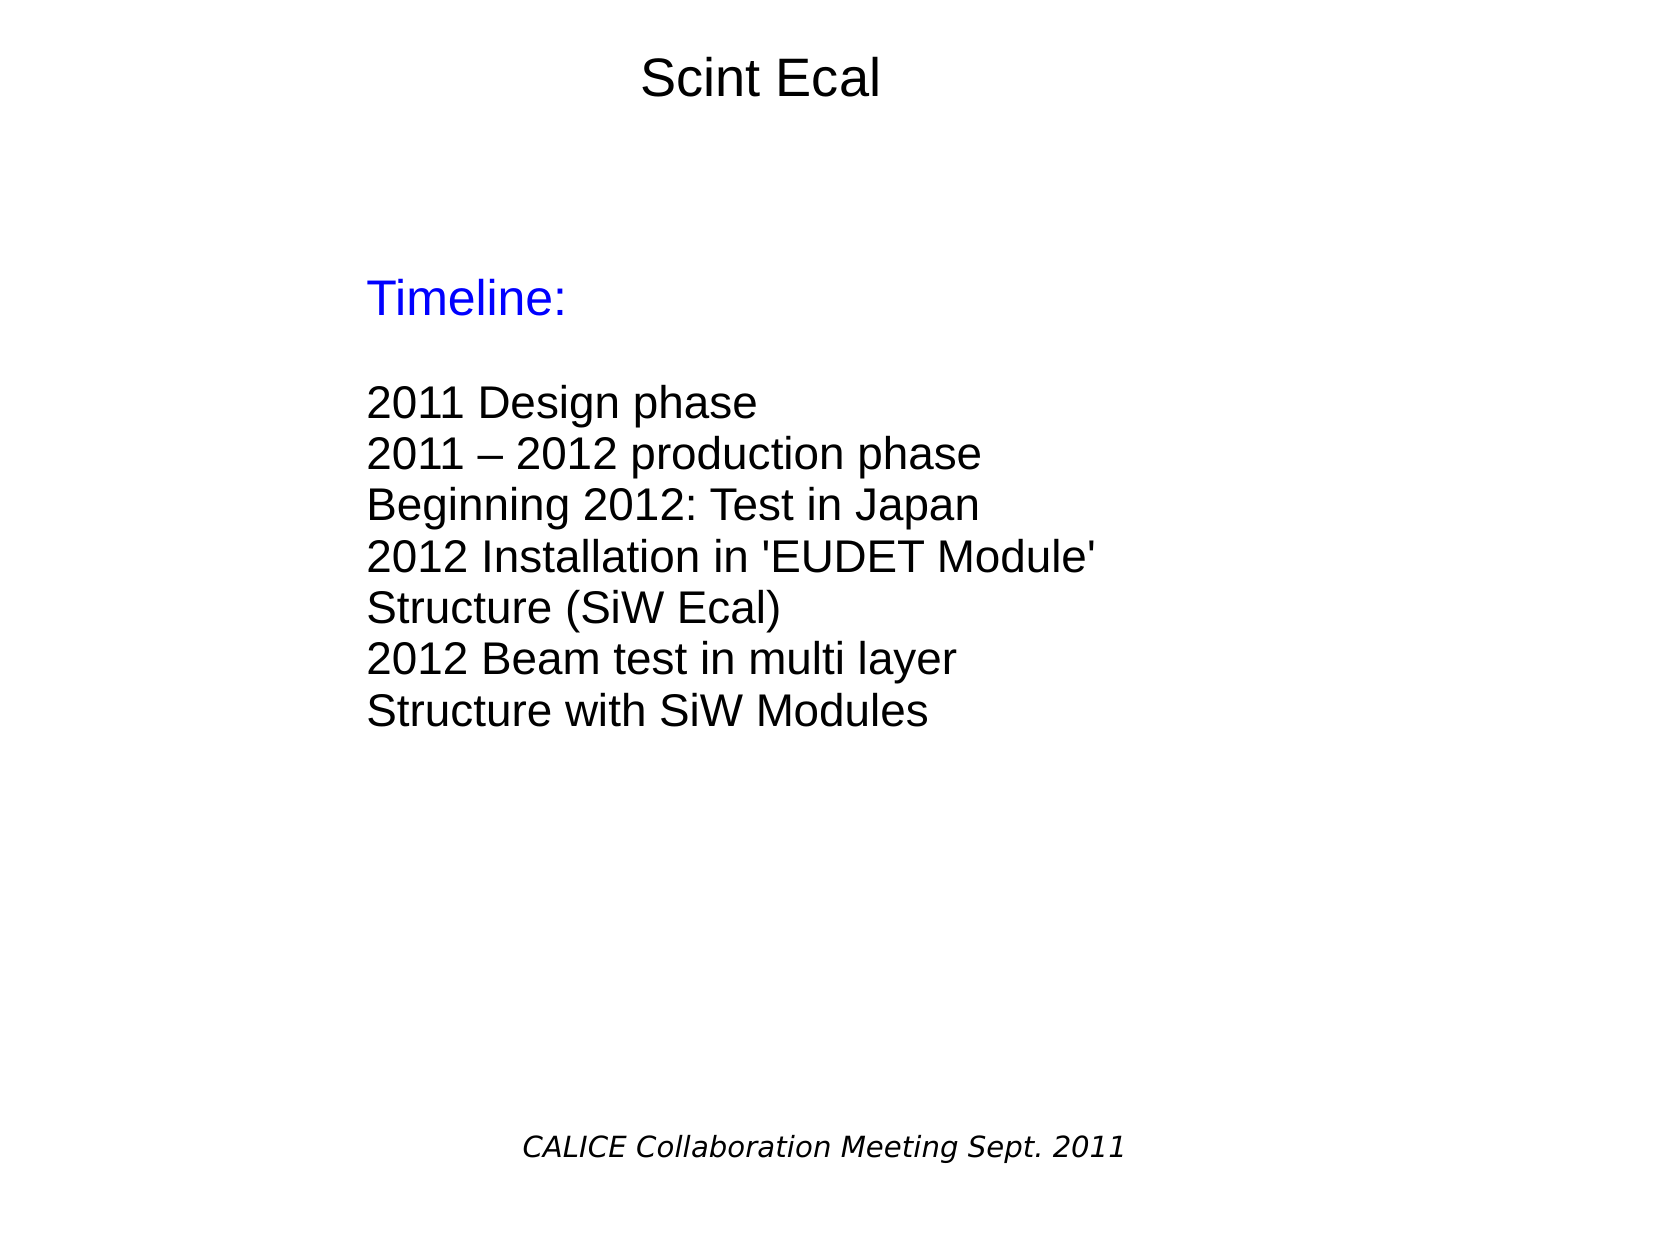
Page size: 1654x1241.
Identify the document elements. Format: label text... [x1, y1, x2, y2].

text_box Scint Ecal [625, 39, 896, 115]
text_box Timeline: 2011 Design phase 2011 – 2012 production phase Beginning 2012: Test in Japan 2012 Installation in 'EUDET Module' Structure (SiW Ecal) 2012 Beam test in multi layer Structure with SiW Modules [351, 262, 1112, 744]
